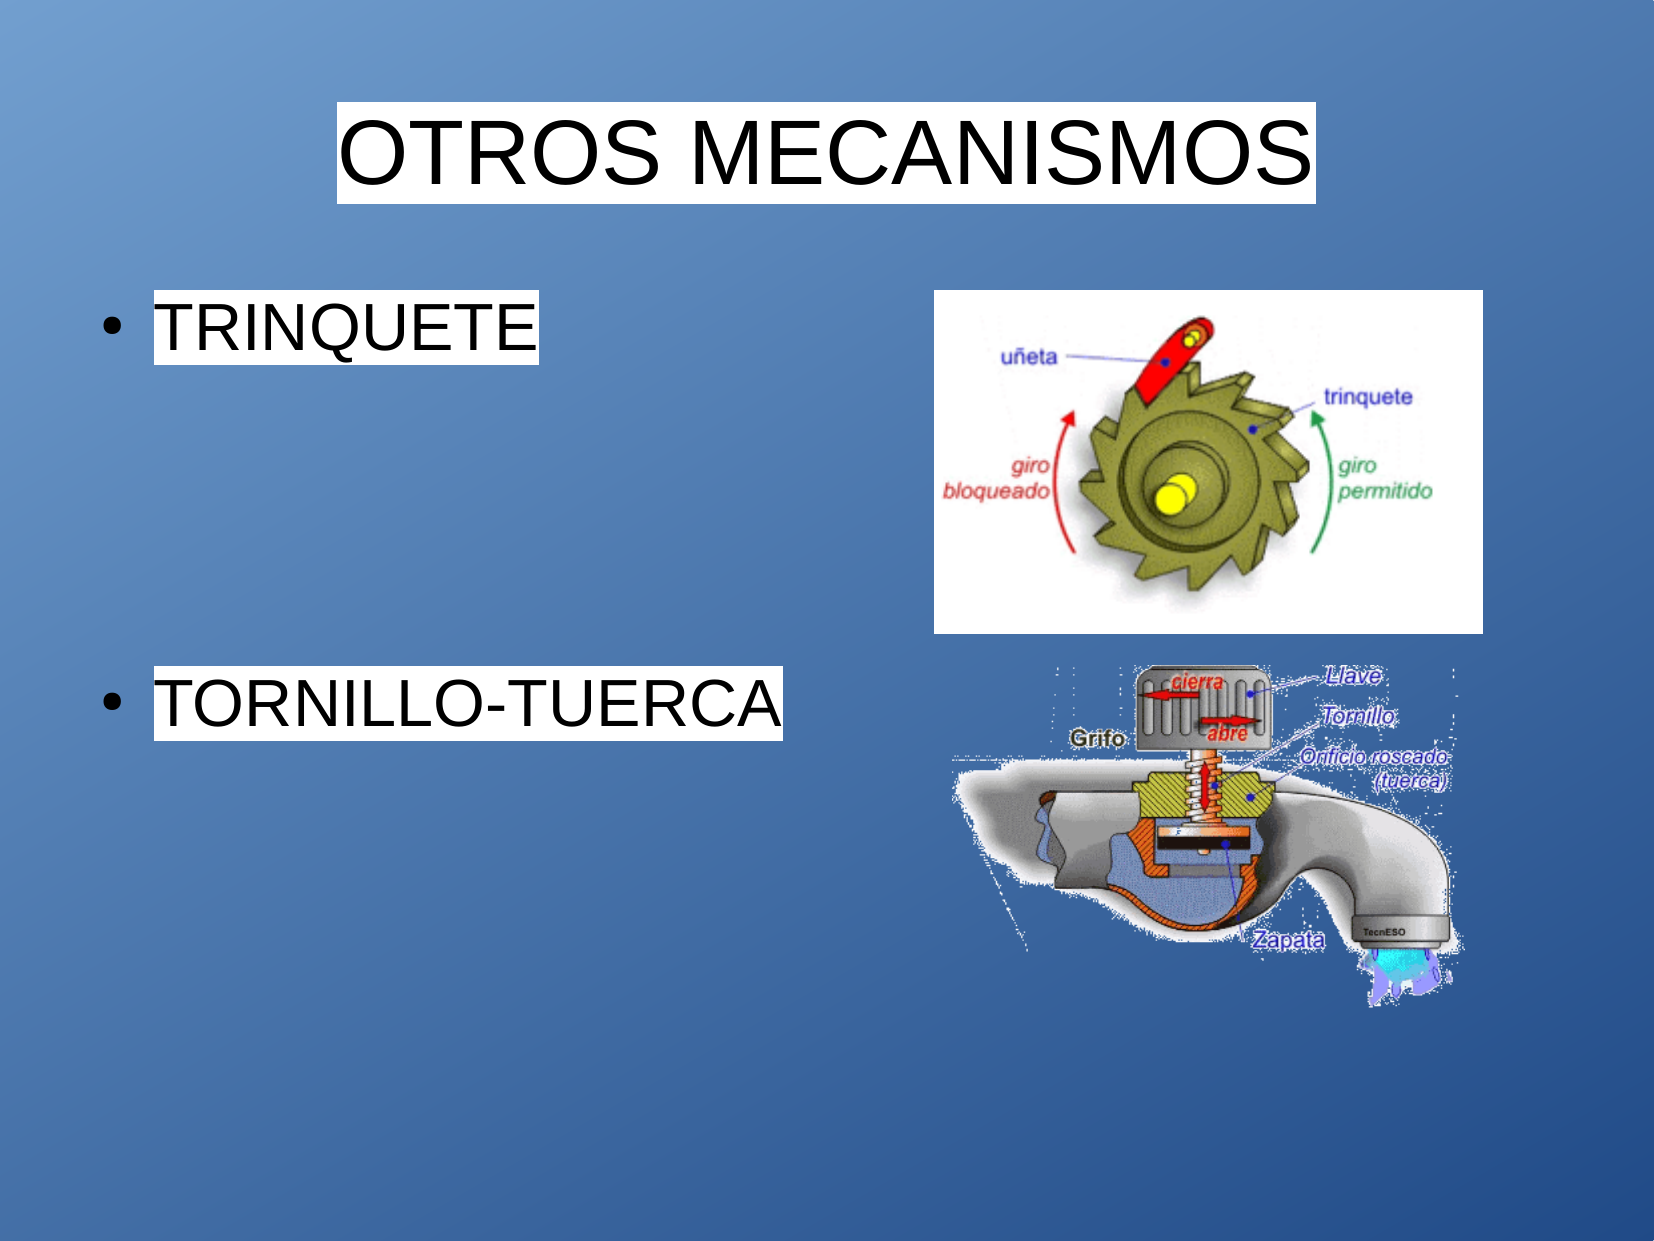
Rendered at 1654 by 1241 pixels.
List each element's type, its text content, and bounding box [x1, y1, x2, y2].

list TRINQUETE [82, 290, 809, 634]
title OTROS MECANISMOS [82, 49, 1571, 257]
picture [934, 290, 1483, 634]
list TORNILLO-TUERCA [82, 665, 809, 1009]
picture [952, 665, 1465, 1009]
